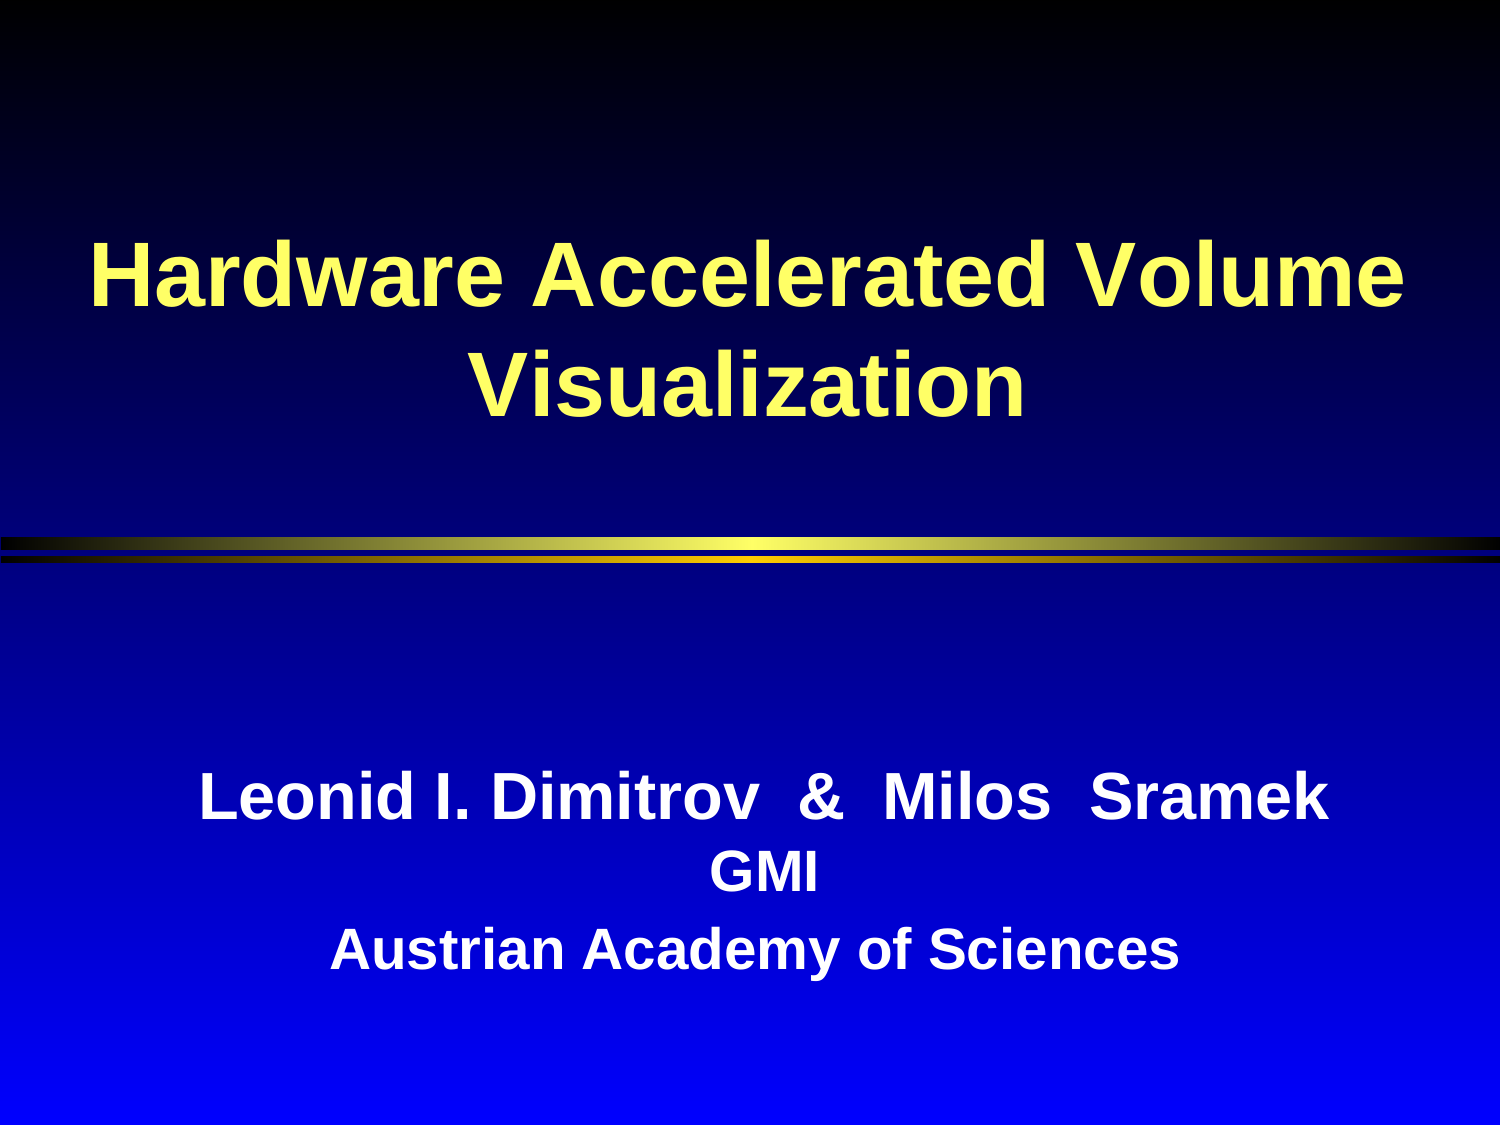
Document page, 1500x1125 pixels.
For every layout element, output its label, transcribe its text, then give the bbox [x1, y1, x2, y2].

title Hardware Accelerated Volume Visualization [30, 103, 1467, 444]
text_box Leonid I. Dimitrov & Milos Sramek GMI Austrian Academy of Sciences [183, 746, 1347, 992]
